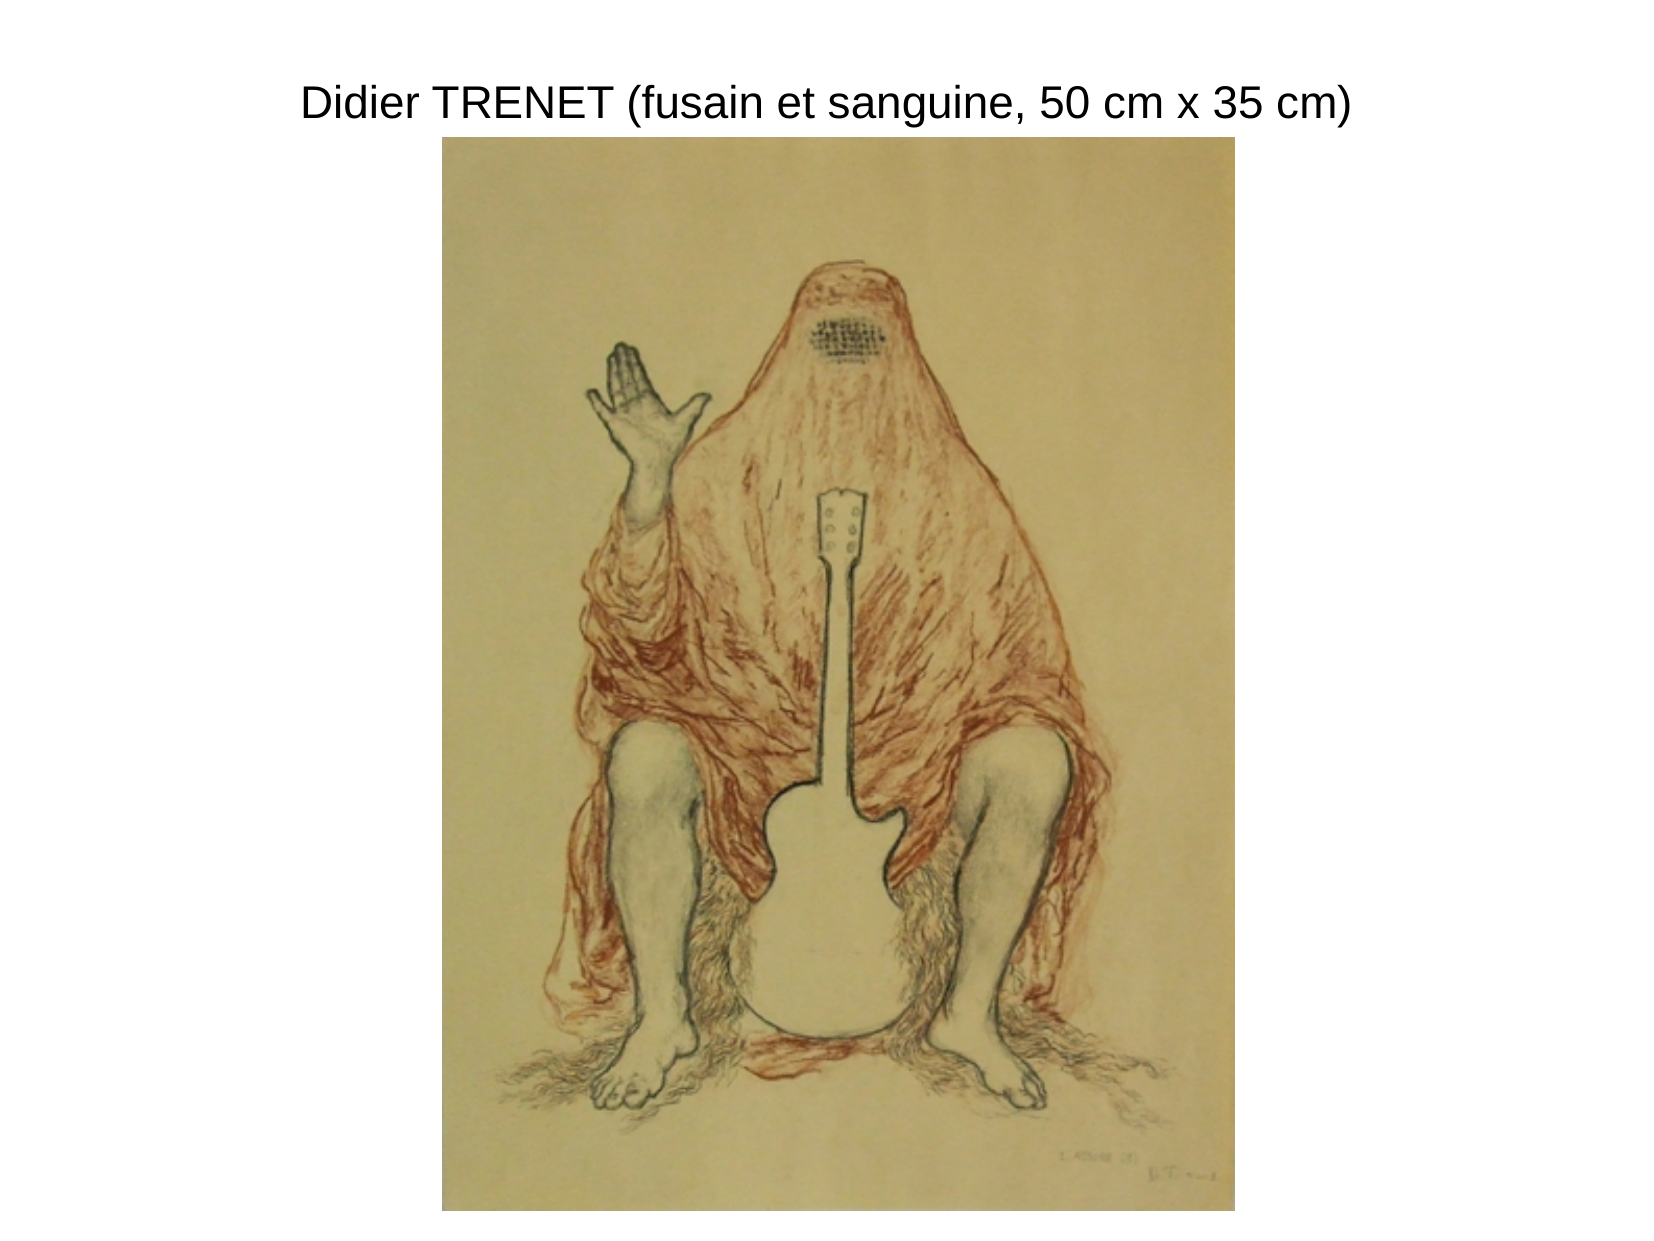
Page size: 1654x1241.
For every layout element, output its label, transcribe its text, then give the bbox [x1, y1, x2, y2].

title Didier TRENET (fusain et sanguine, 50 cm x 35 cm) [82, 56, 1571, 148]
picture [442, 137, 1235, 1211]
